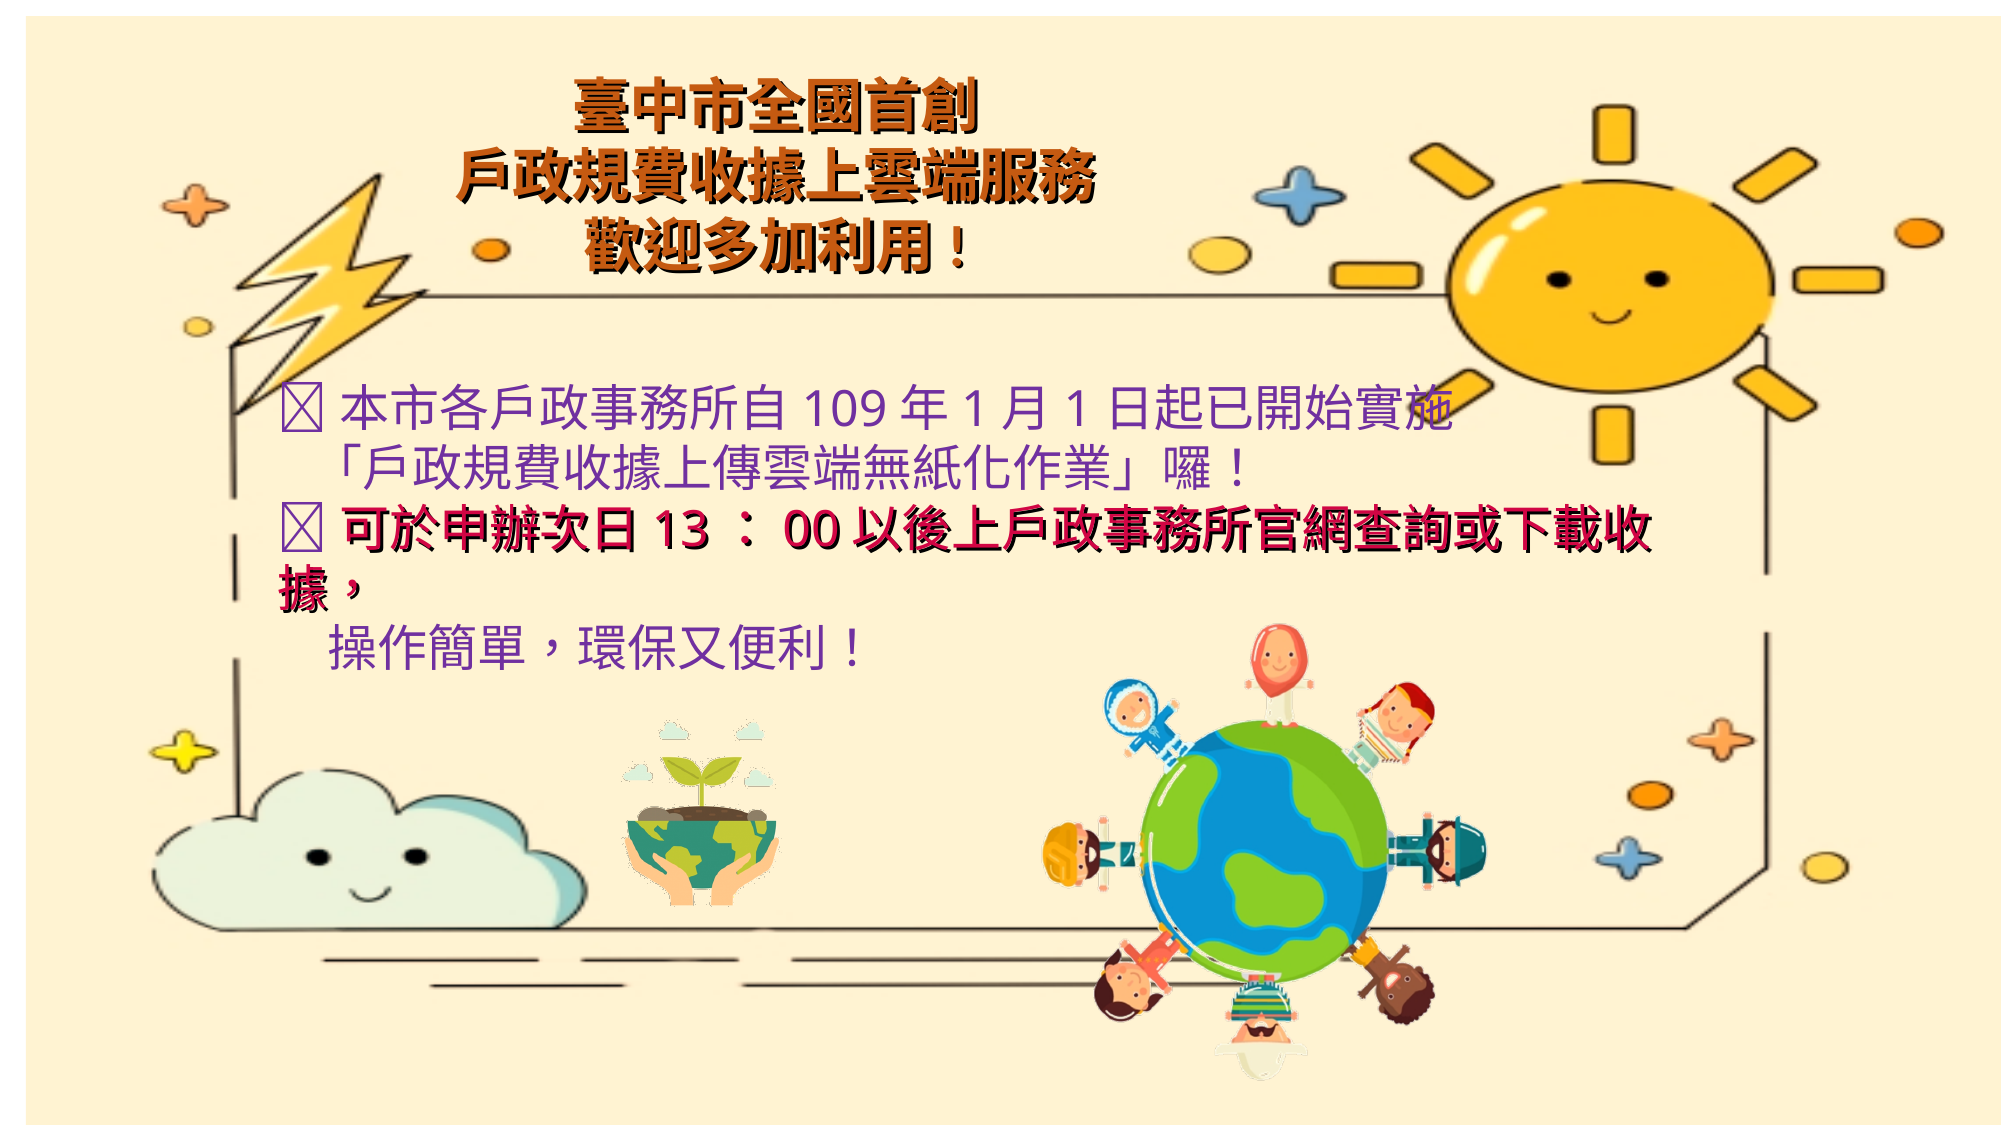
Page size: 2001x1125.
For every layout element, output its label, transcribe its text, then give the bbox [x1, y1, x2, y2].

picture [25, 16, 2000, 1125]
text_box 本市各戶政事務所自109年1月1日起已開始實施 「戶政規費收據上傳雲端無紙化作業」囉！ 可於申辦次日13：00以後上戶政事務所官網查詢或下載收據， 操作簡單，環保又便利！ [263, 369, 1701, 685]
text_box 臺中市全國首創 戶政規費收據上雲端服務 歡迎多加利用! [0, 60, 1948, 285]
